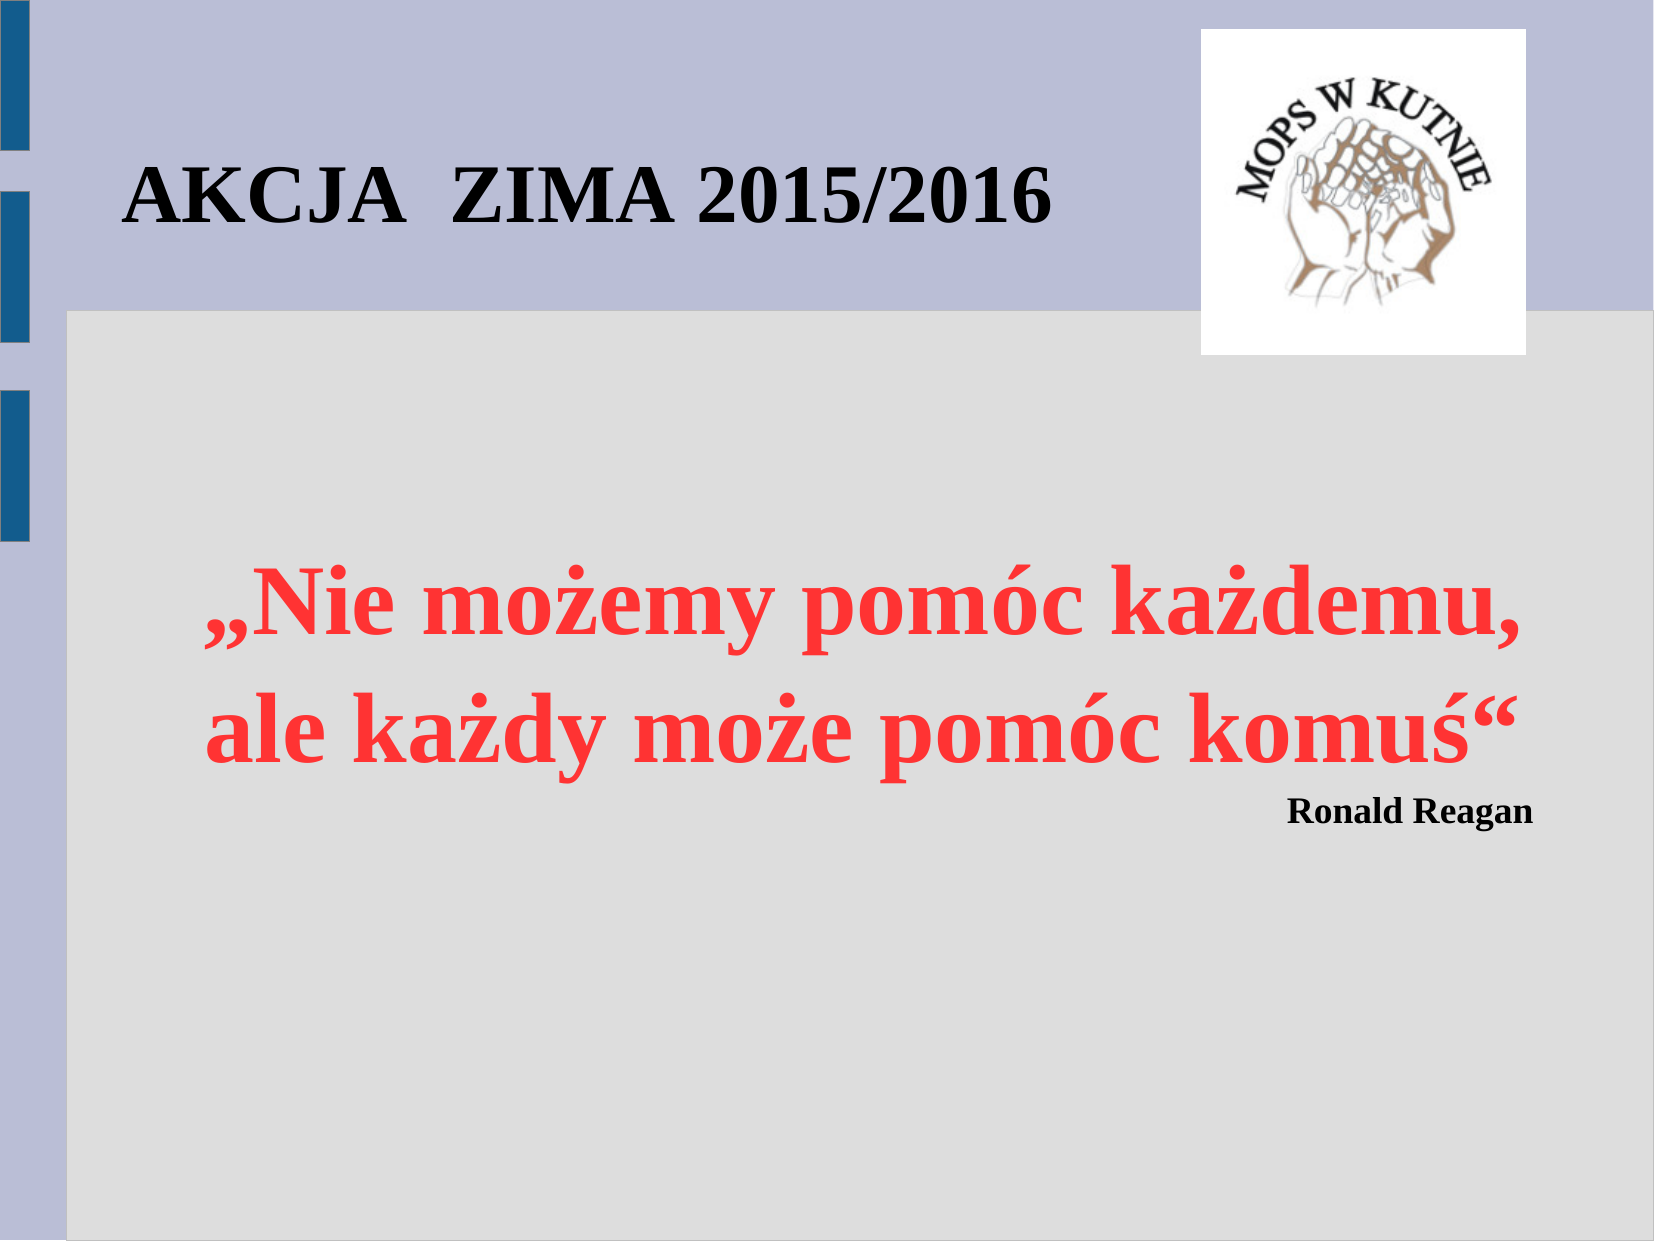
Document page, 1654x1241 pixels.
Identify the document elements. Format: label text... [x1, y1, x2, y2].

title AKCJA ZIMA 2015/2016 [1526, 91, 1534, 299]
list „Nie możemy pomóc każdemu, ale każdy może pomóc komuś“ Ronald Reagan [121, 344, 1534, 1127]
picture [1201, 29, 1526, 355]
title AKCJA ZIMA 2015/2016 [121, 91, 1201, 299]
